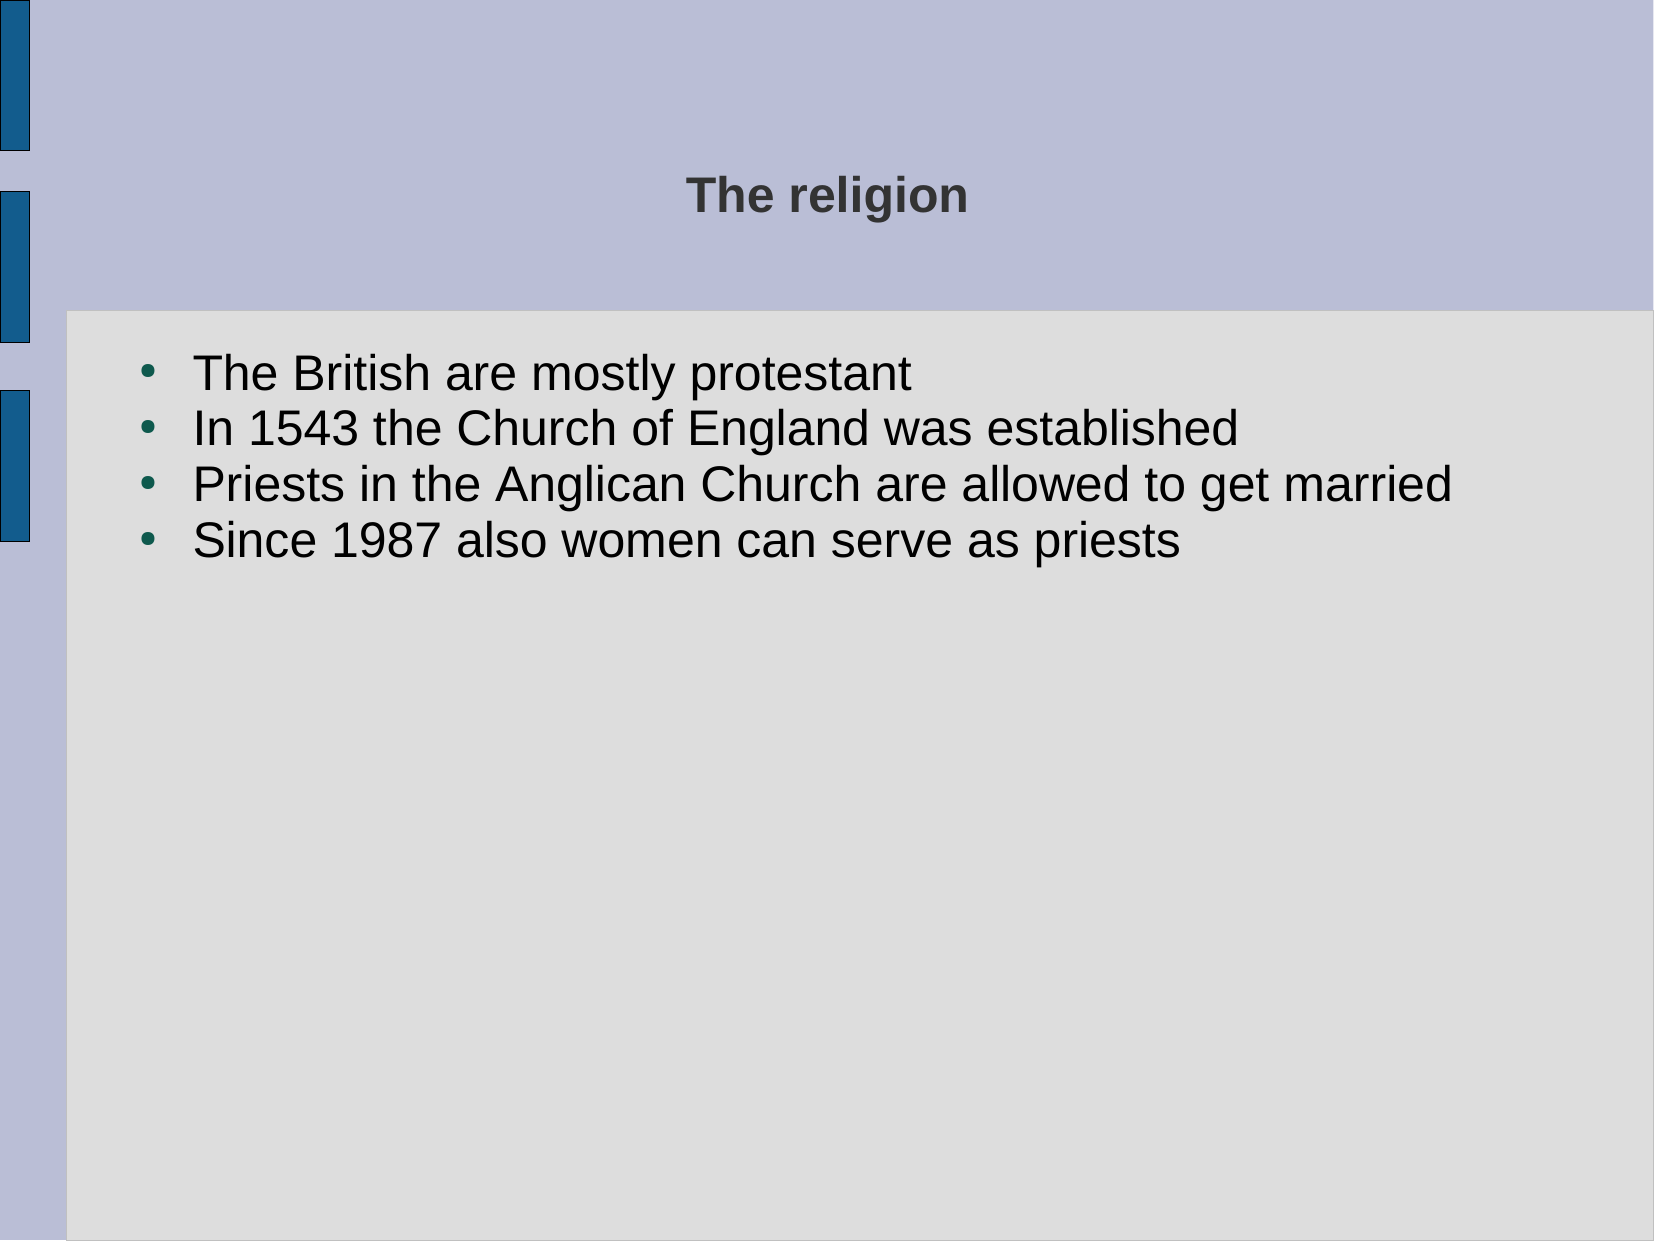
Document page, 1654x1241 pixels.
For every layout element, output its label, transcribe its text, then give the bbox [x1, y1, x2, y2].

list The British are mostly protestant In 1543 the Church of England was established Priests in the Anglican Church are allowed to get married Since 1987 also women can serve as priests [121, 344, 1534, 1127]
title The religion [121, 91, 1534, 299]
